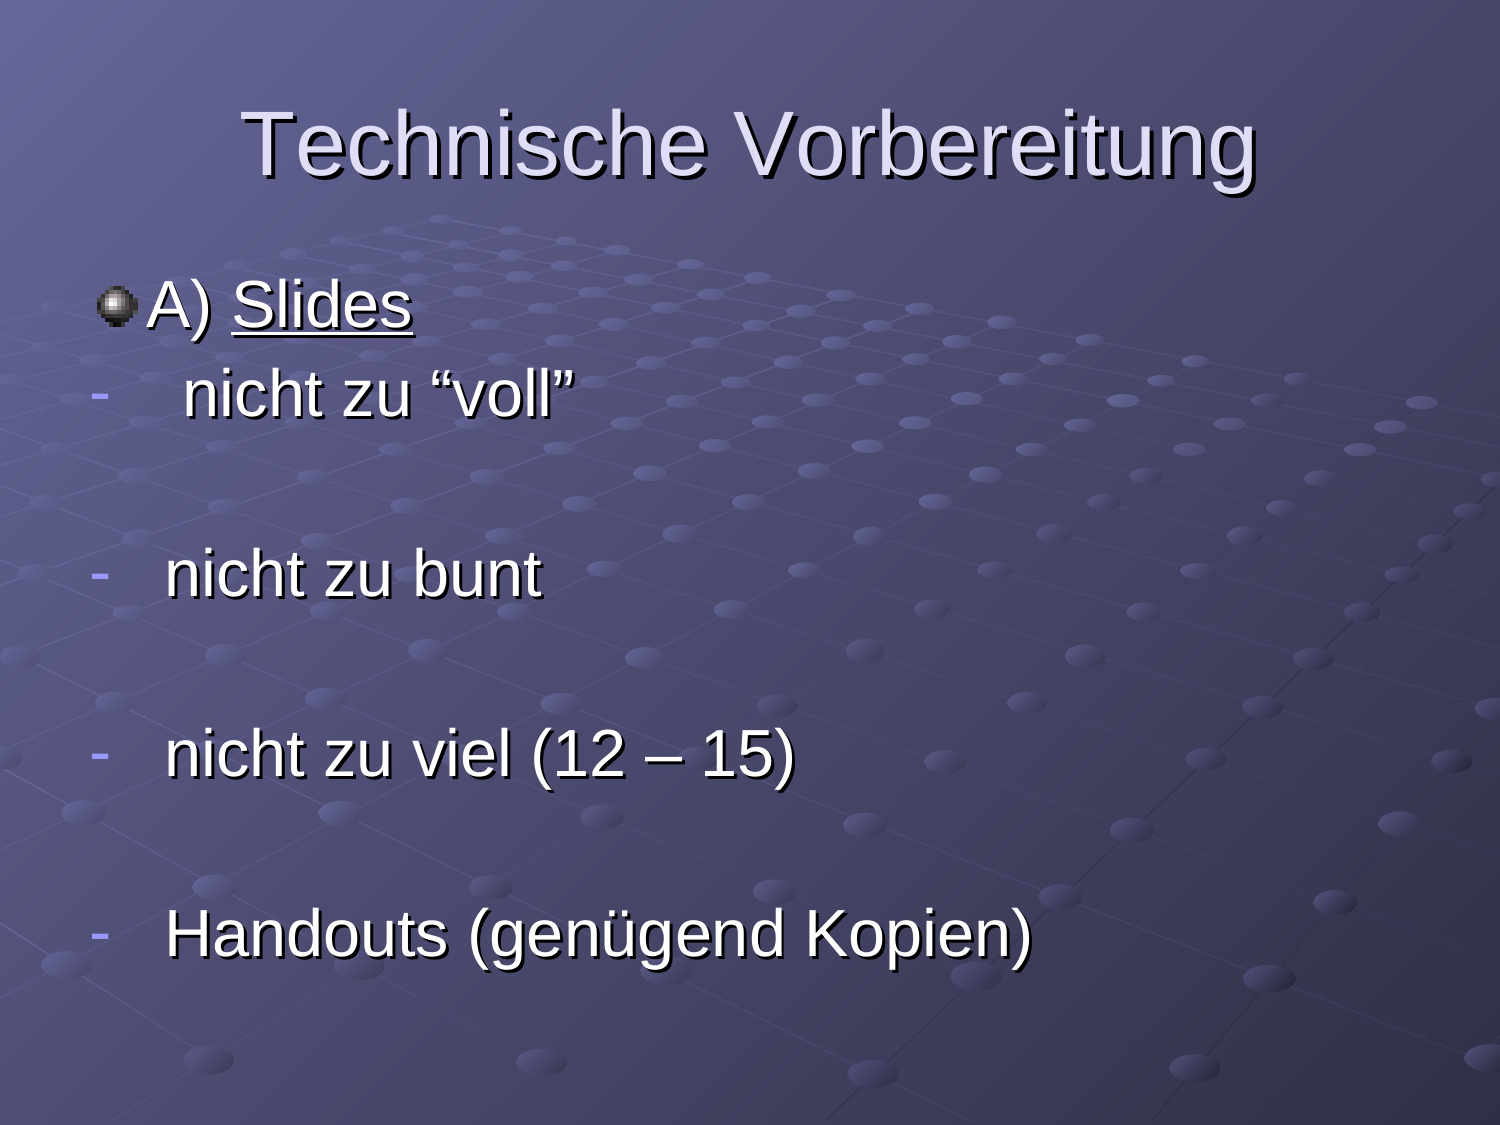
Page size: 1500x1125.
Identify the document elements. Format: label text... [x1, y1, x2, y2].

list A) Slides nicht zu “voll” nicht zu bunt nicht zu viel (12 – 15) Handouts (genügend Kopien) [75, 262, 1426, 1007]
title Technische Vorbereitung [75, 45, 1426, 233]
